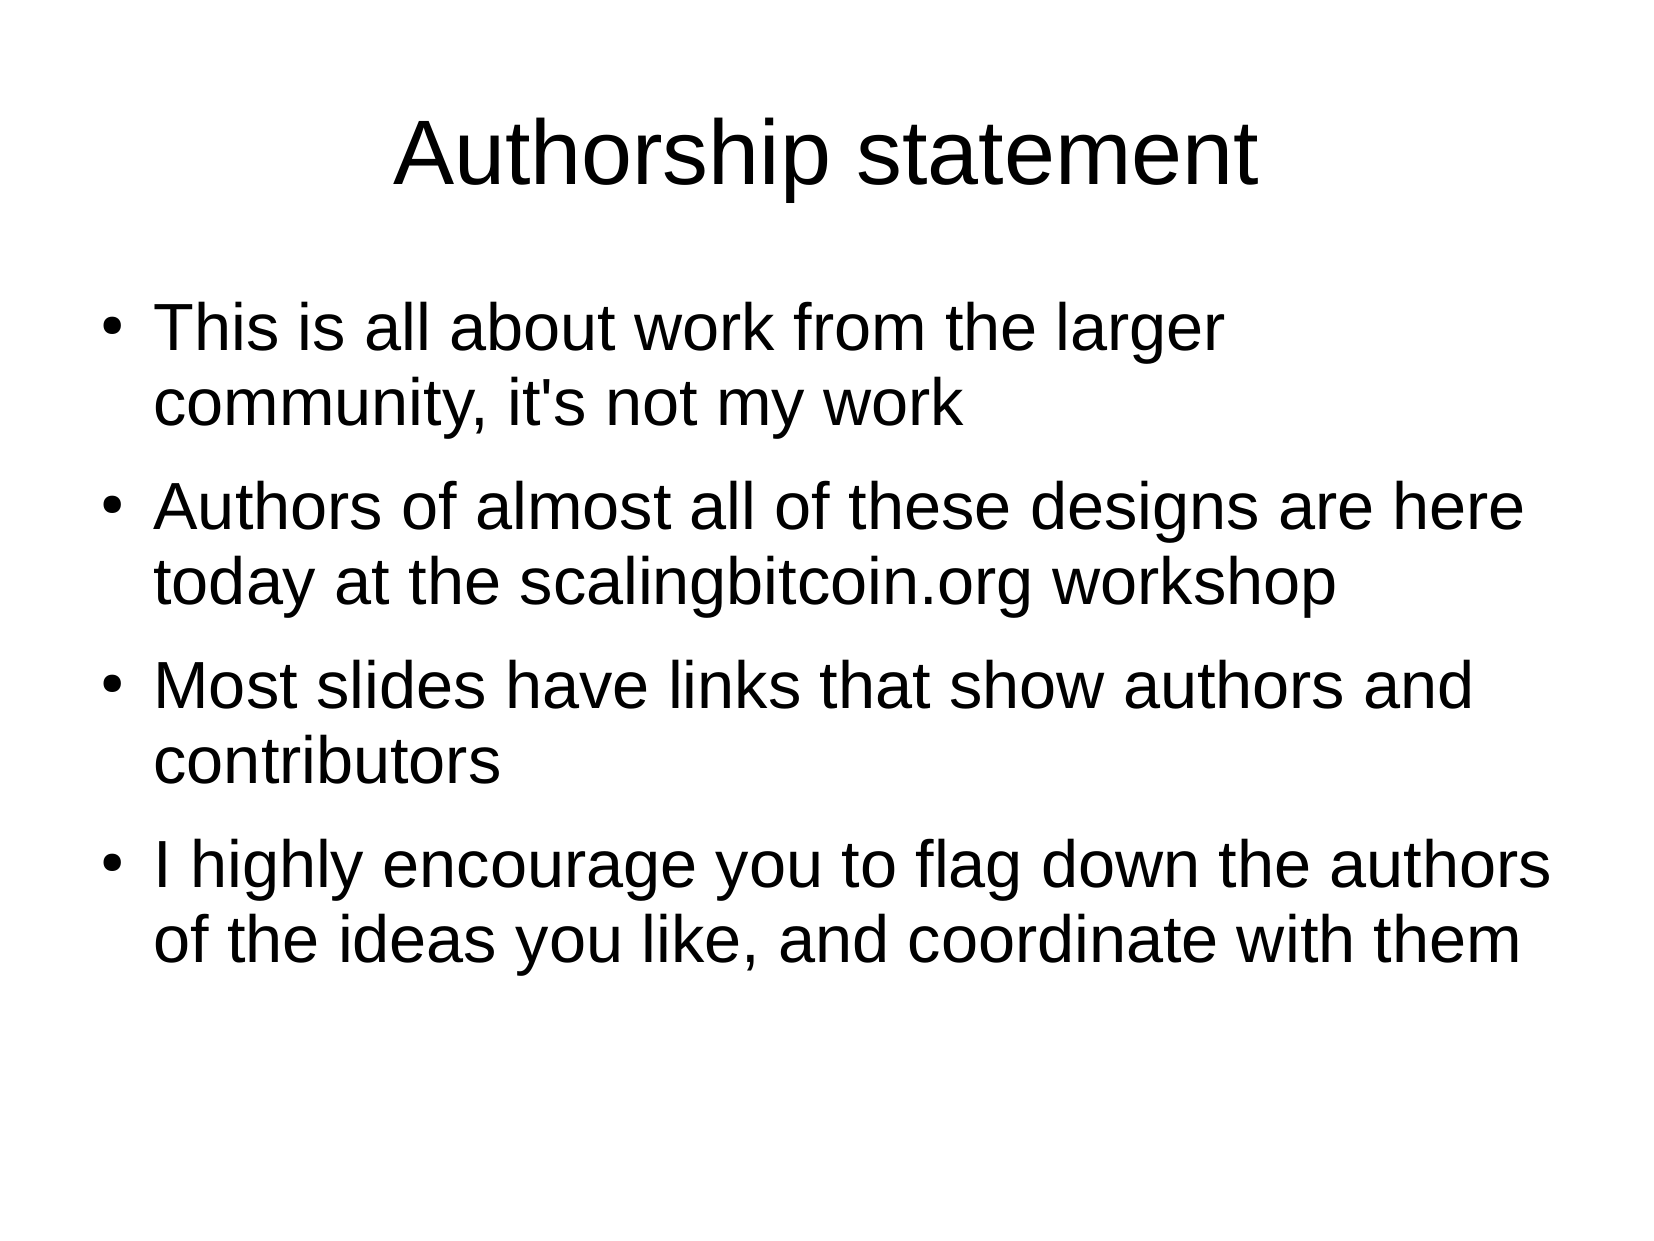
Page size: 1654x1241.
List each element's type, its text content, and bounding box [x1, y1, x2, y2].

list This is all about work from the larger community, it's not my work Authors of almost all of these designs are here today at the scalingbitcoin.org workshop Most slides have links that show authors and contributors I highly encourage you to flag down the authors of the ideas you like, and coordinate with them [82, 290, 1571, 1010]
title Authorship statement [82, 49, 1571, 257]
